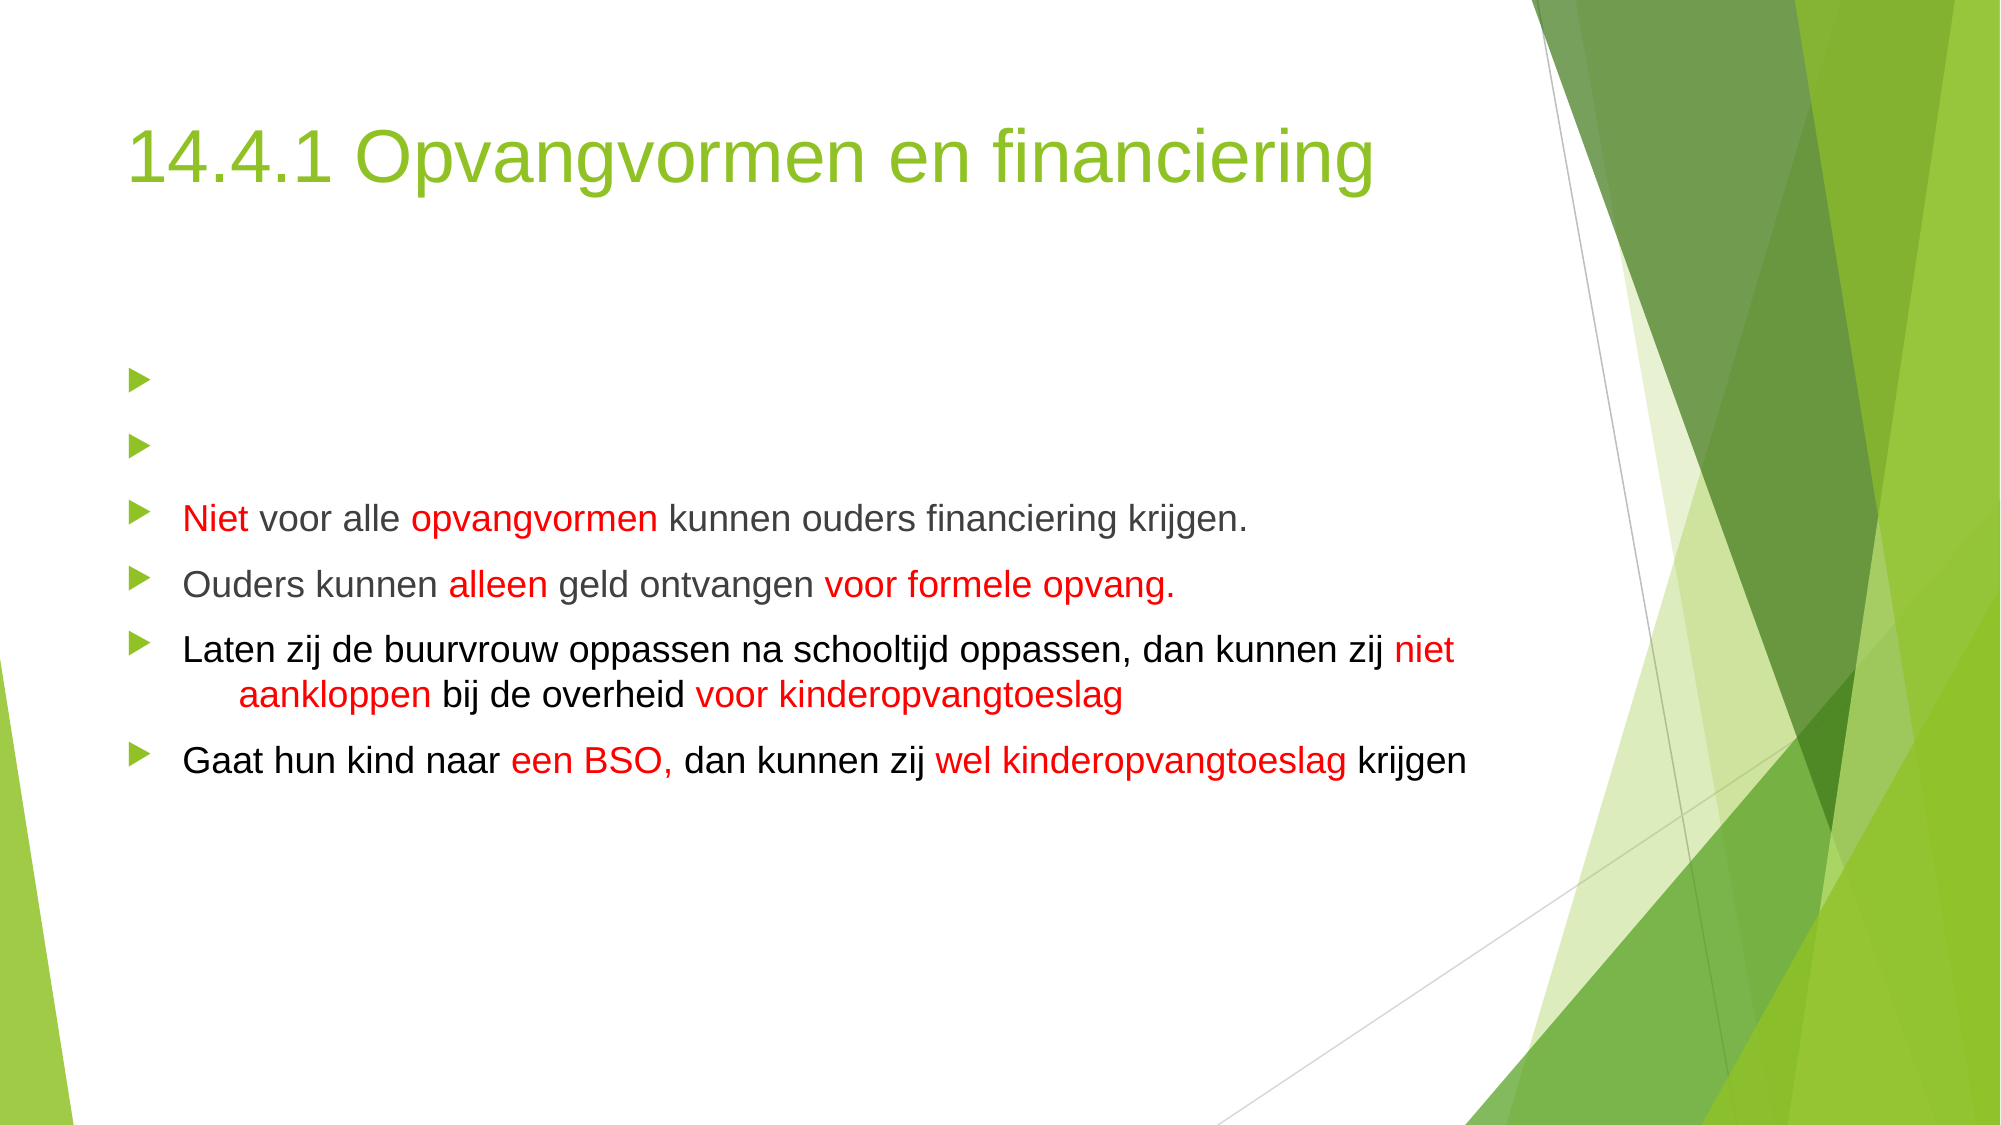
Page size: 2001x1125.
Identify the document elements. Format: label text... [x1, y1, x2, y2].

list Niet voor alle opvangvormen kunnen ouders financiering krijgen. Ouders kunnen alleen geld ontvangen voor formele opvang. Laten zij de buurvrouw oppassen na schooltijd oppassen, dan kunnen zij niet aankloppen bij de overheid voor kinderopvangtoeslag Gaat hun kind naar een BSO, dan kunnen zij wel kinderopvangtoeslag krijgen [111, 354, 1522, 992]
title 14.4.1 Opvangvormen en financiering [111, 99, 1522, 317]
